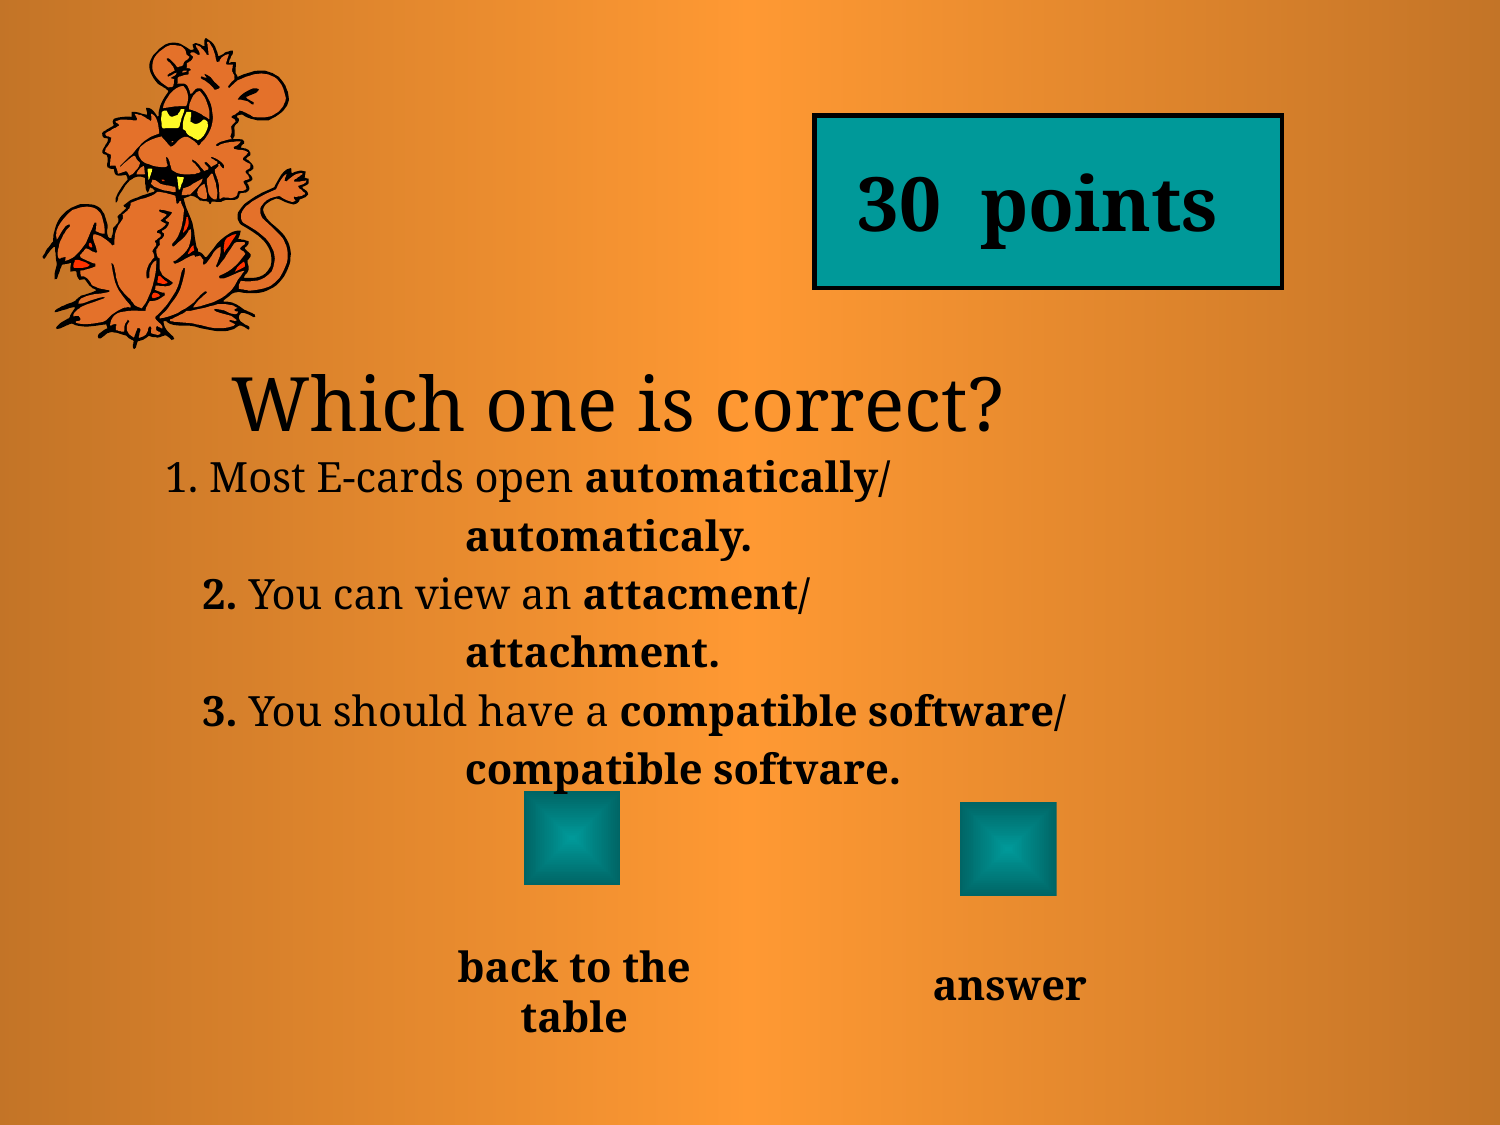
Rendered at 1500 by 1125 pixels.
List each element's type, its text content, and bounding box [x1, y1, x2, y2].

text_box back to the table [400, 933, 748, 1049]
title Which one is correct? [42, 319, 1218, 443]
text_box answer [859, 951, 1161, 1017]
text_box [524, 801, 620, 885]
text_box [814, 115, 1282, 288]
text_box 1. Most E-cards open automatically/ automaticaly. 2. You can view an attacment/ attachment. 3. You should have a compatible software/ compatible softvare. [0, 443, 1347, 801]
text_box 30 points [842, 148, 1256, 254]
